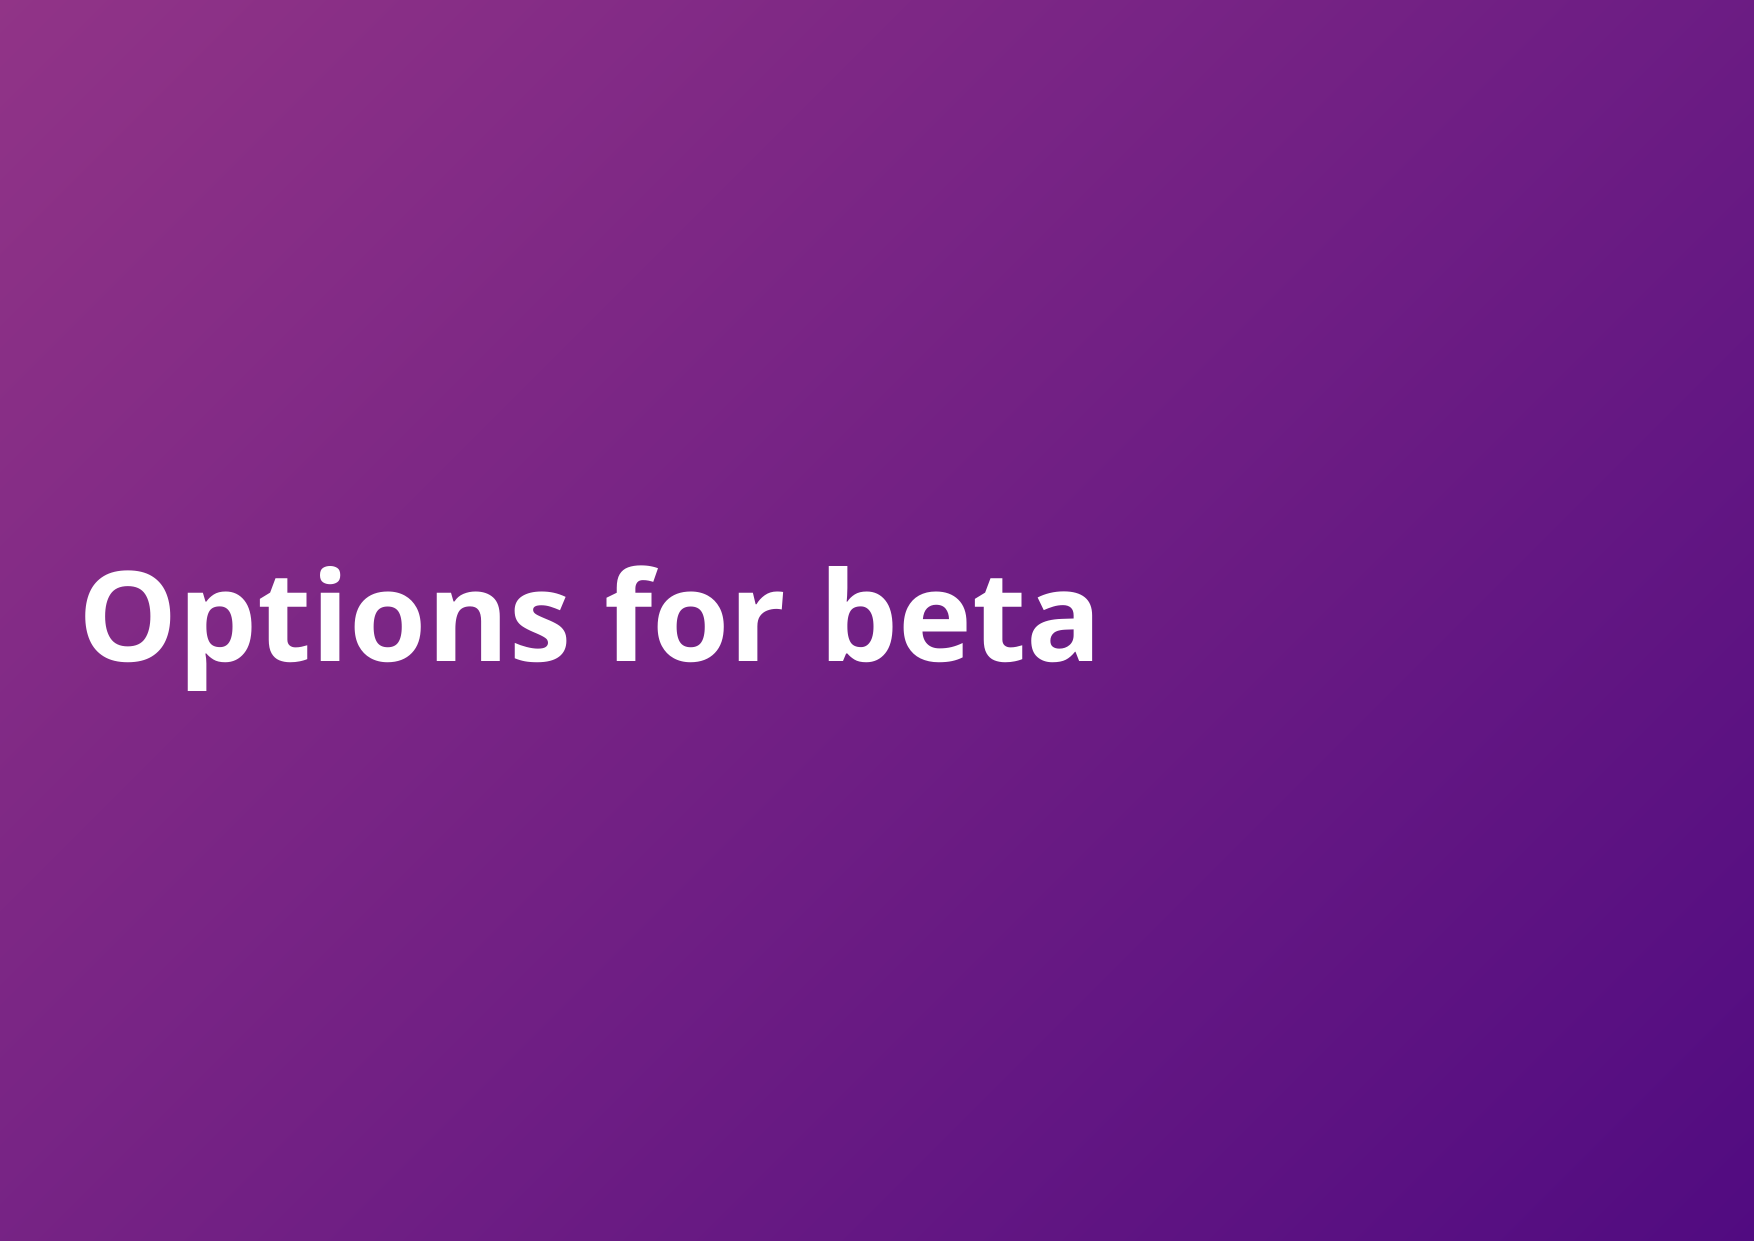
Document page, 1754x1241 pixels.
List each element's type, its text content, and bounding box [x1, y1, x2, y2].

title Options for beta [59, 179, 1286, 706]
text_box [0, 0, 1754, 1241]
